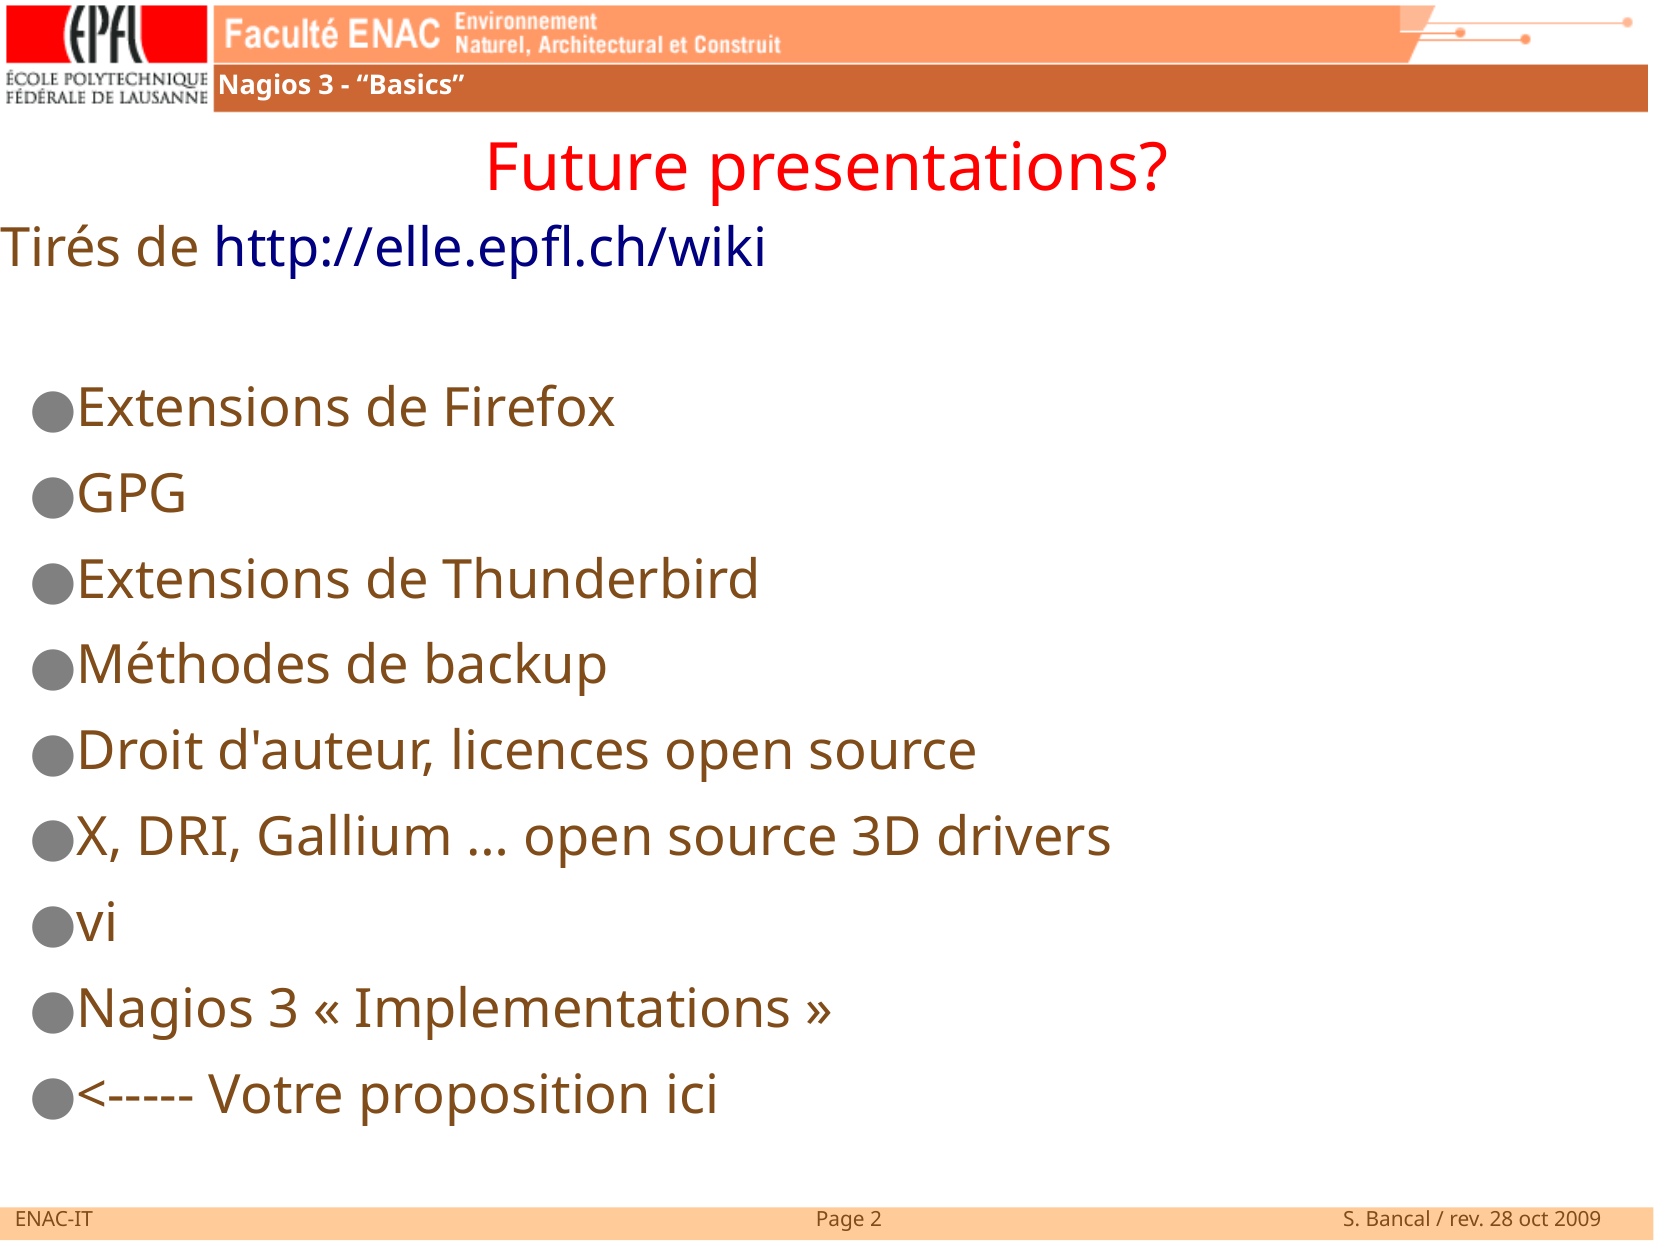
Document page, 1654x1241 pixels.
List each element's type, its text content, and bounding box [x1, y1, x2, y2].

picture [0, 0, 1648, 114]
title Future presentations? [0, 117, 1654, 208]
list Tirés de http://elle.epfl.ch/wiki Extensions de Firefox GPG Extensions de Thunderbird Méthodes de backup Droit d'auteur, licences open source X, DRI, Gallium … open source 3D drivers vi Nagios 3 « Implementations » <----- Votre proposition ici [0, 208, 1654, 1188]
